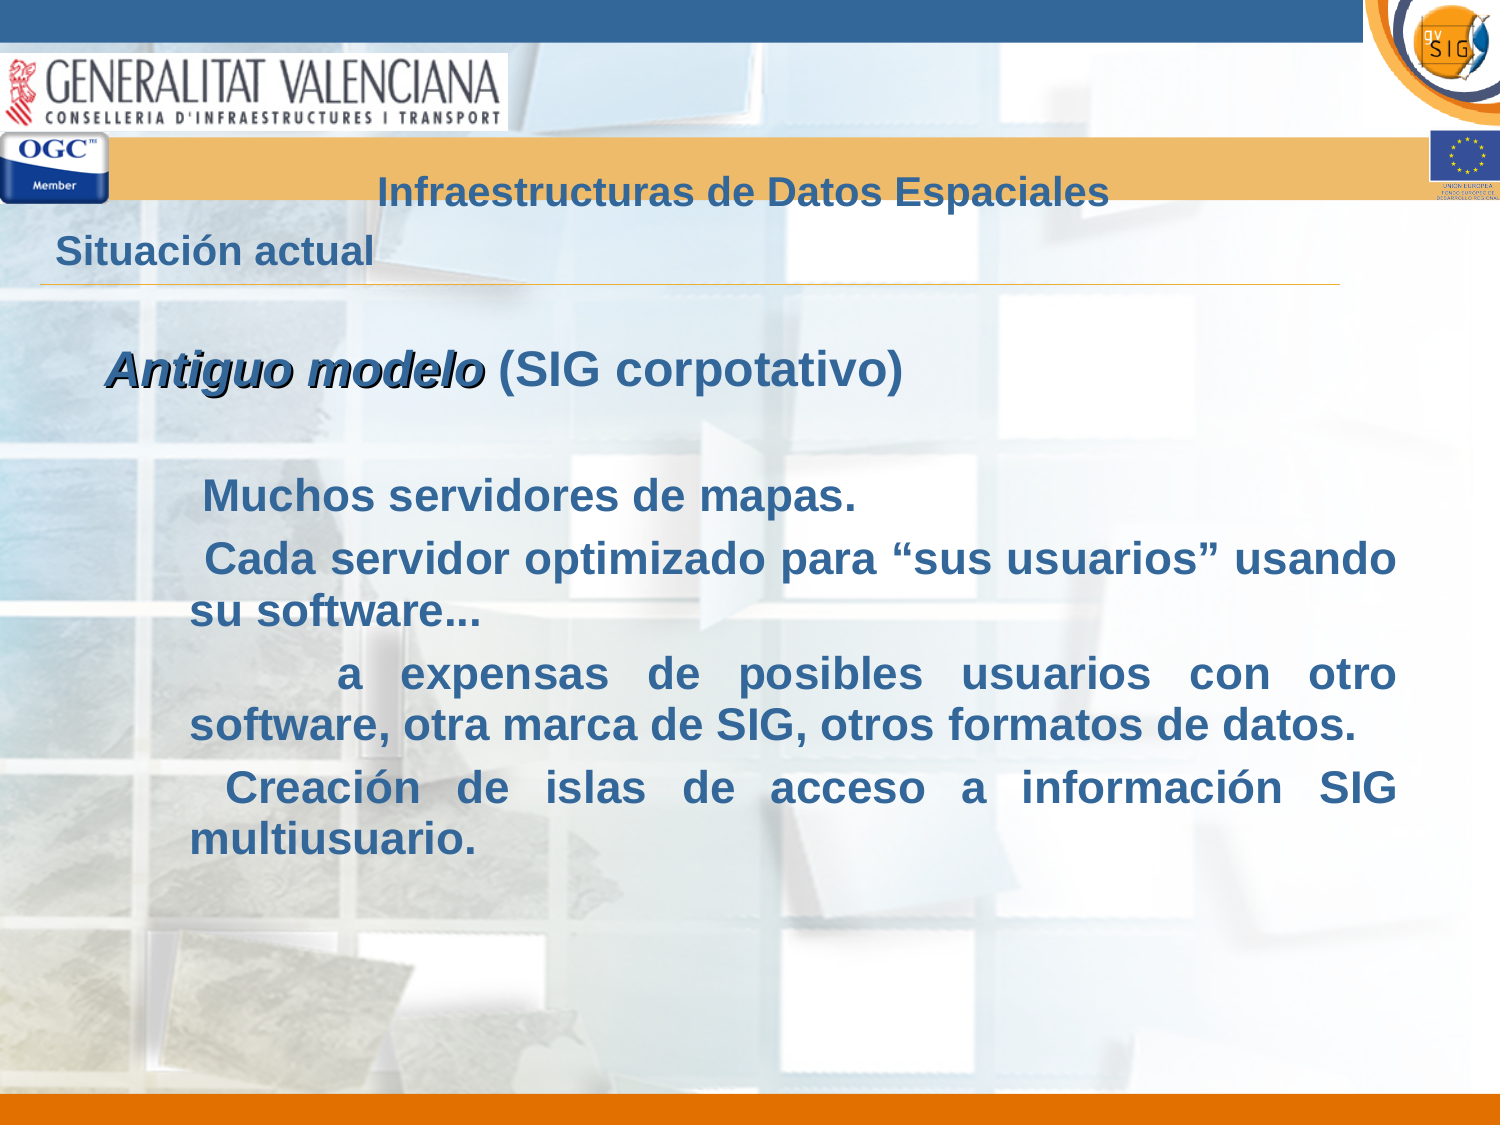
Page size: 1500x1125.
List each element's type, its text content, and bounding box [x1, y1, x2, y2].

picture [0, 53, 508, 131]
text_box Muchos servidores de mapas. Cada servidor optimizado para “sus usuarios” usando su software... a expensas de posibles usuarios con otro software, otra marca de SIG, otros formatos de datos. Creación de islas de acceso a información SIG multiusuario. [190, 470, 1399, 1012]
picture [1429, 129, 1500, 200]
text_box Infraestructuras de Datos Espaciales [0, 137, 1488, 203]
text_box Situación actual [40, 222, 1196, 286]
picture [0, 132, 109, 137]
picture [1363, 0, 1500, 127]
text_box Antiguo modelo (SIG corpotativo) [104, 354, 1444, 431]
